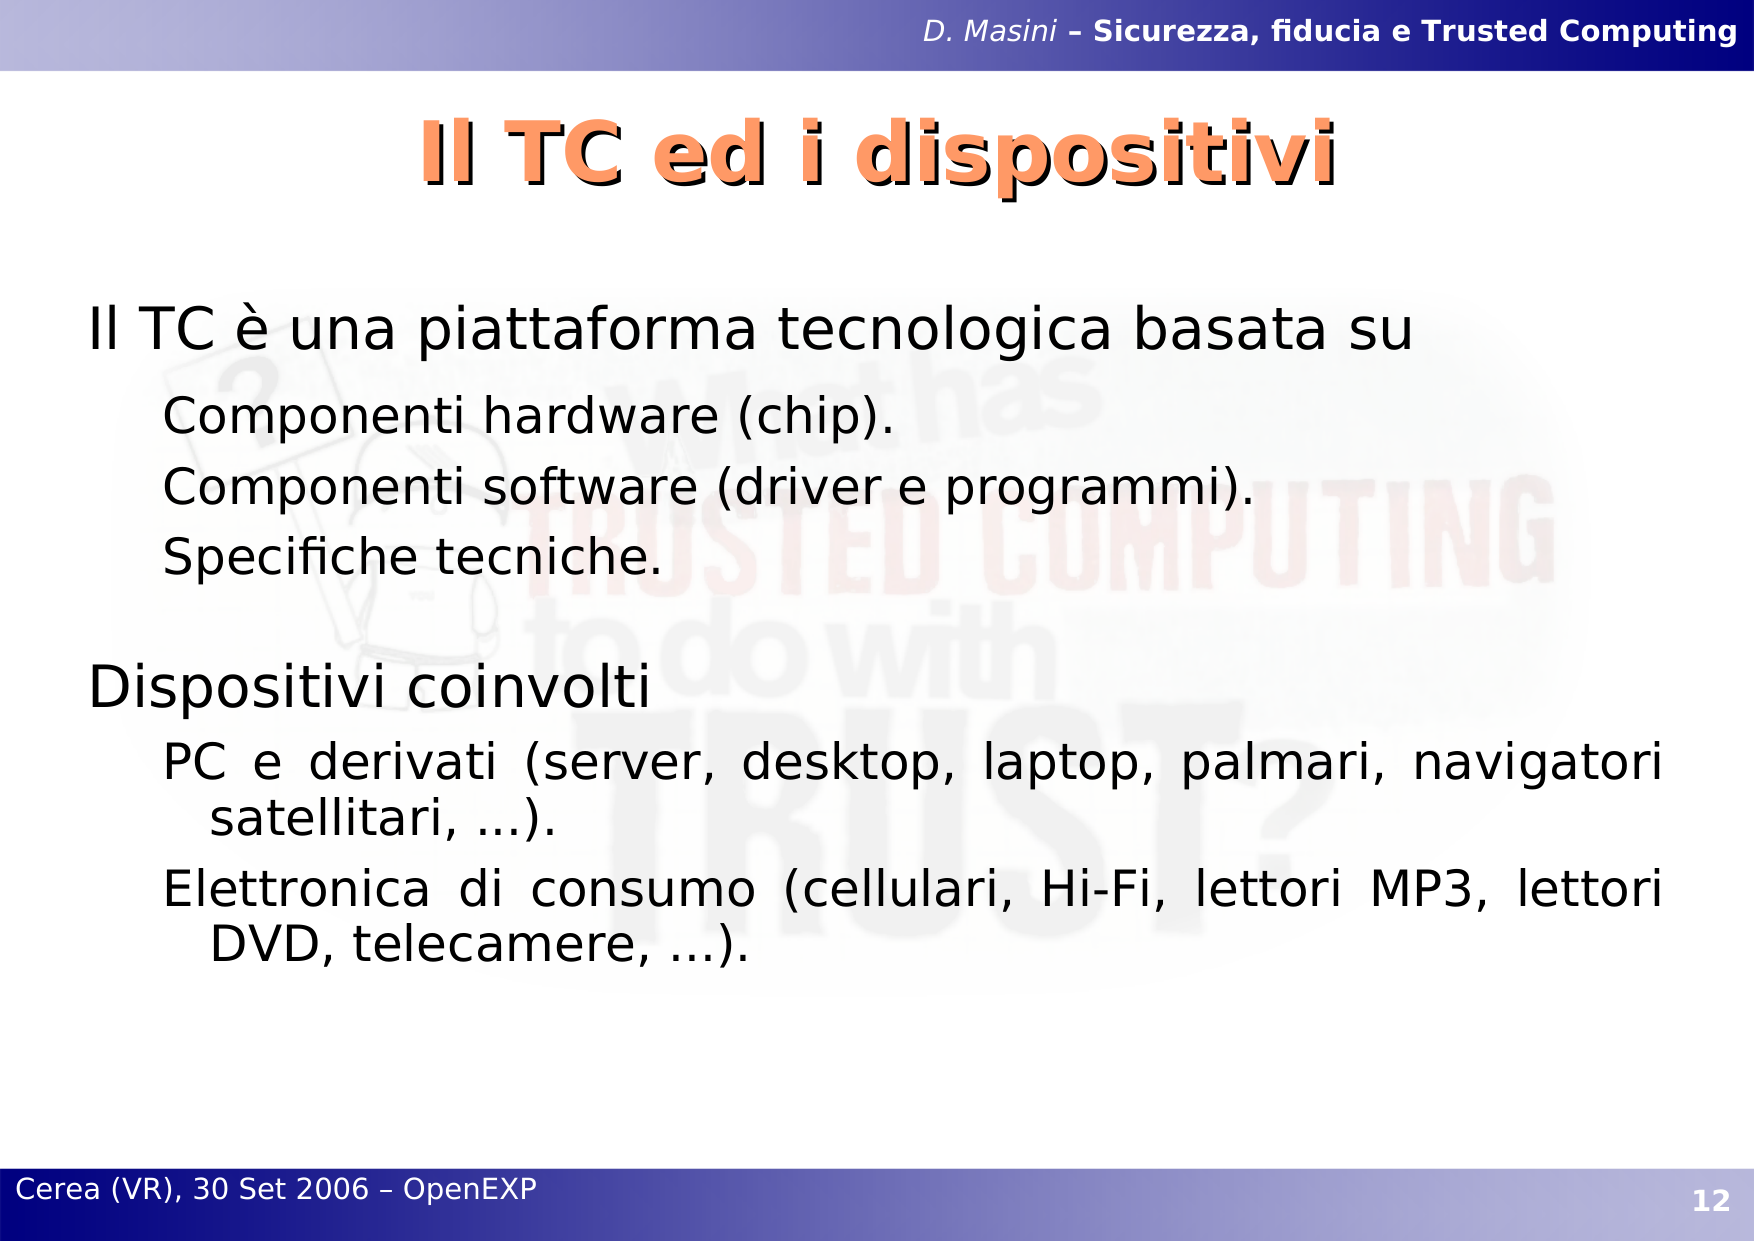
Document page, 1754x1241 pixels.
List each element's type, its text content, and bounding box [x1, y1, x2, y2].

text_box D. Masini – Sicurezza, fiducia e Trusted Computing [602, 7, 1754, 63]
title Il TC ed i dispositivi [87, 49, 1667, 257]
text_box <numero> [1641, 1185, 1732, 1223]
picture [0, 0, 1754, 1241]
list Il TC è una piattaforma tecnologica basata su Componenti hardware (chip). Componenti software (driver e programmi). Specifiche tecniche. Dispositivi coinvolti PC e derivati (server, desktop, laptop, palmari, navigatori satellitari, ...). Elettronica di consumo (cellulari, Hi-Fi, lettori MP3, lettori DVD, telecamere, ...). [87, 297, 1667, 1108]
text_box Cerea (VR), 30 Set 2006 – OpenEXP [0, 1175, 1314, 1234]
